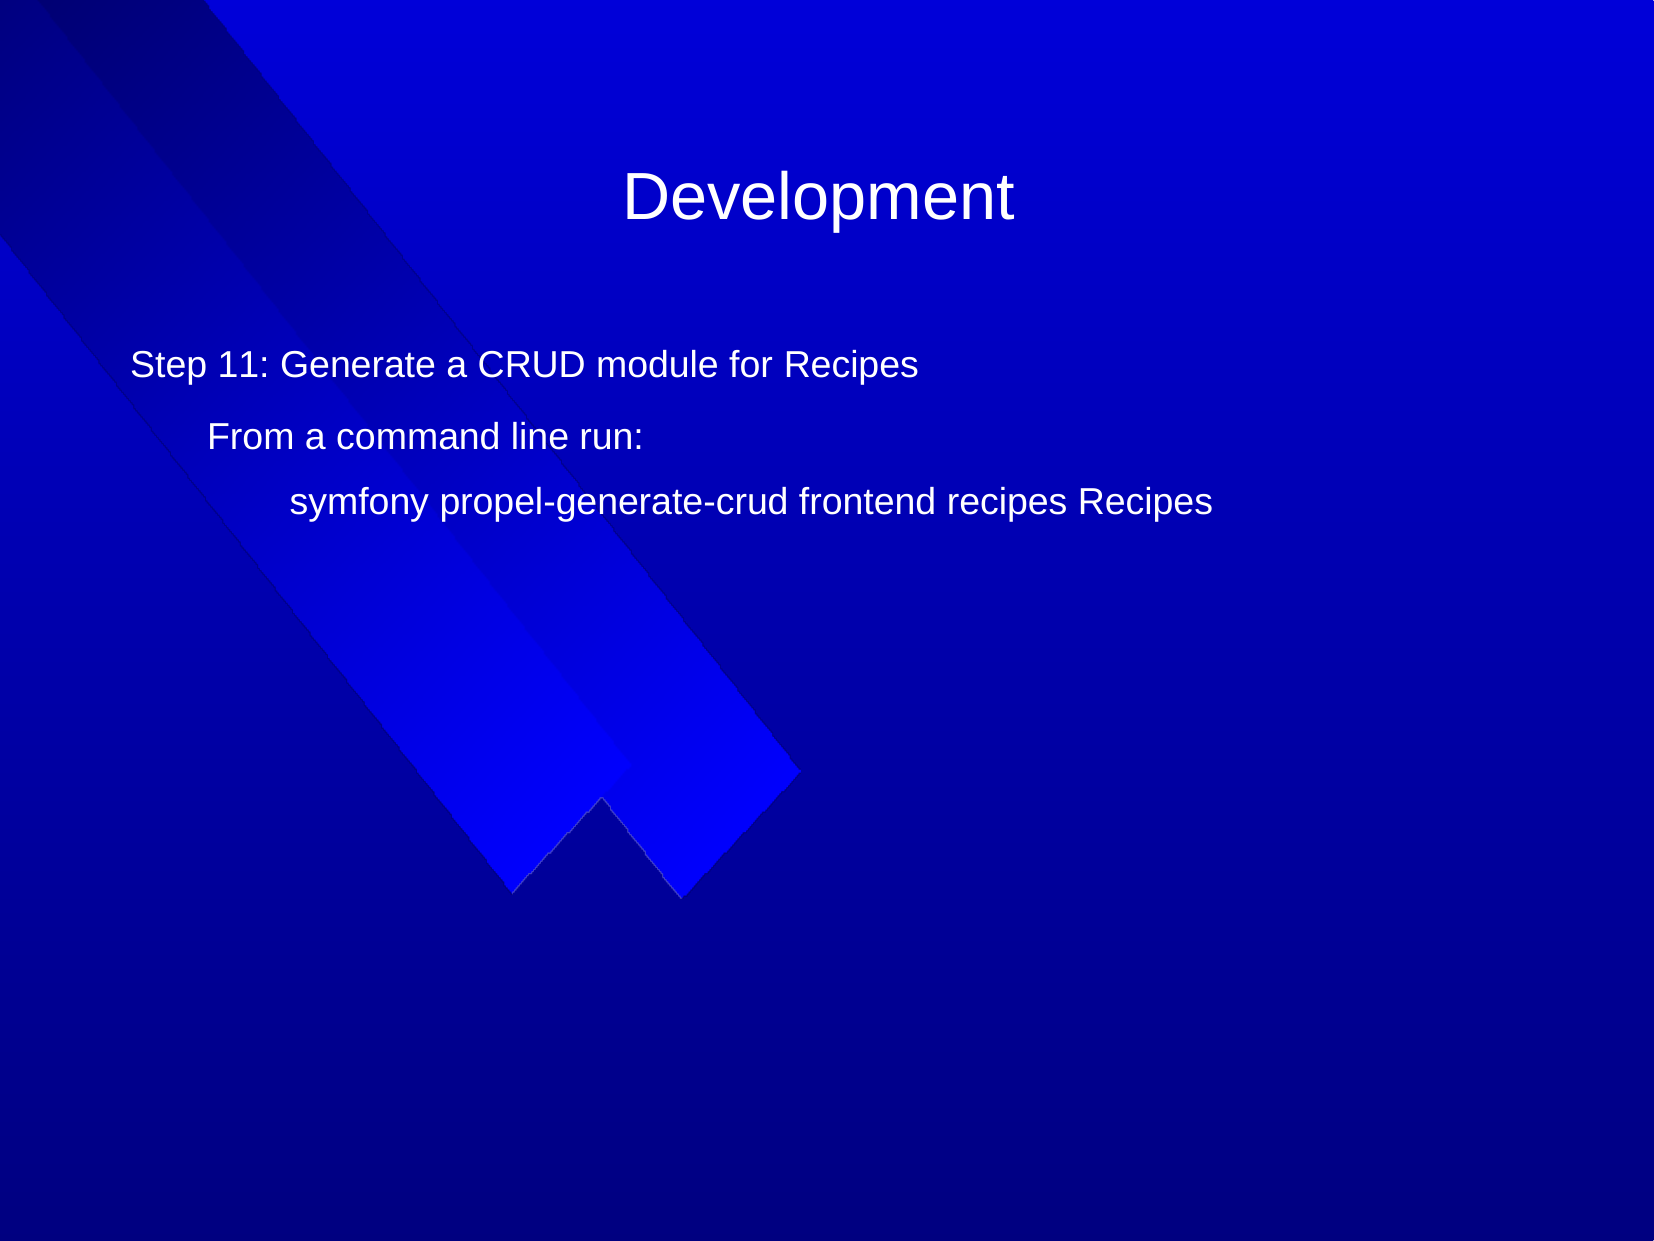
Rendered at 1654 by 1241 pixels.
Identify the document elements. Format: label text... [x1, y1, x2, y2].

list Step 11: Generate a CRUD module for Recipes From a command line run: symfony propel-generate-crud frontend recipes Recipes [112, 343, 1525, 1126]
title Development [112, 92, 1525, 301]
